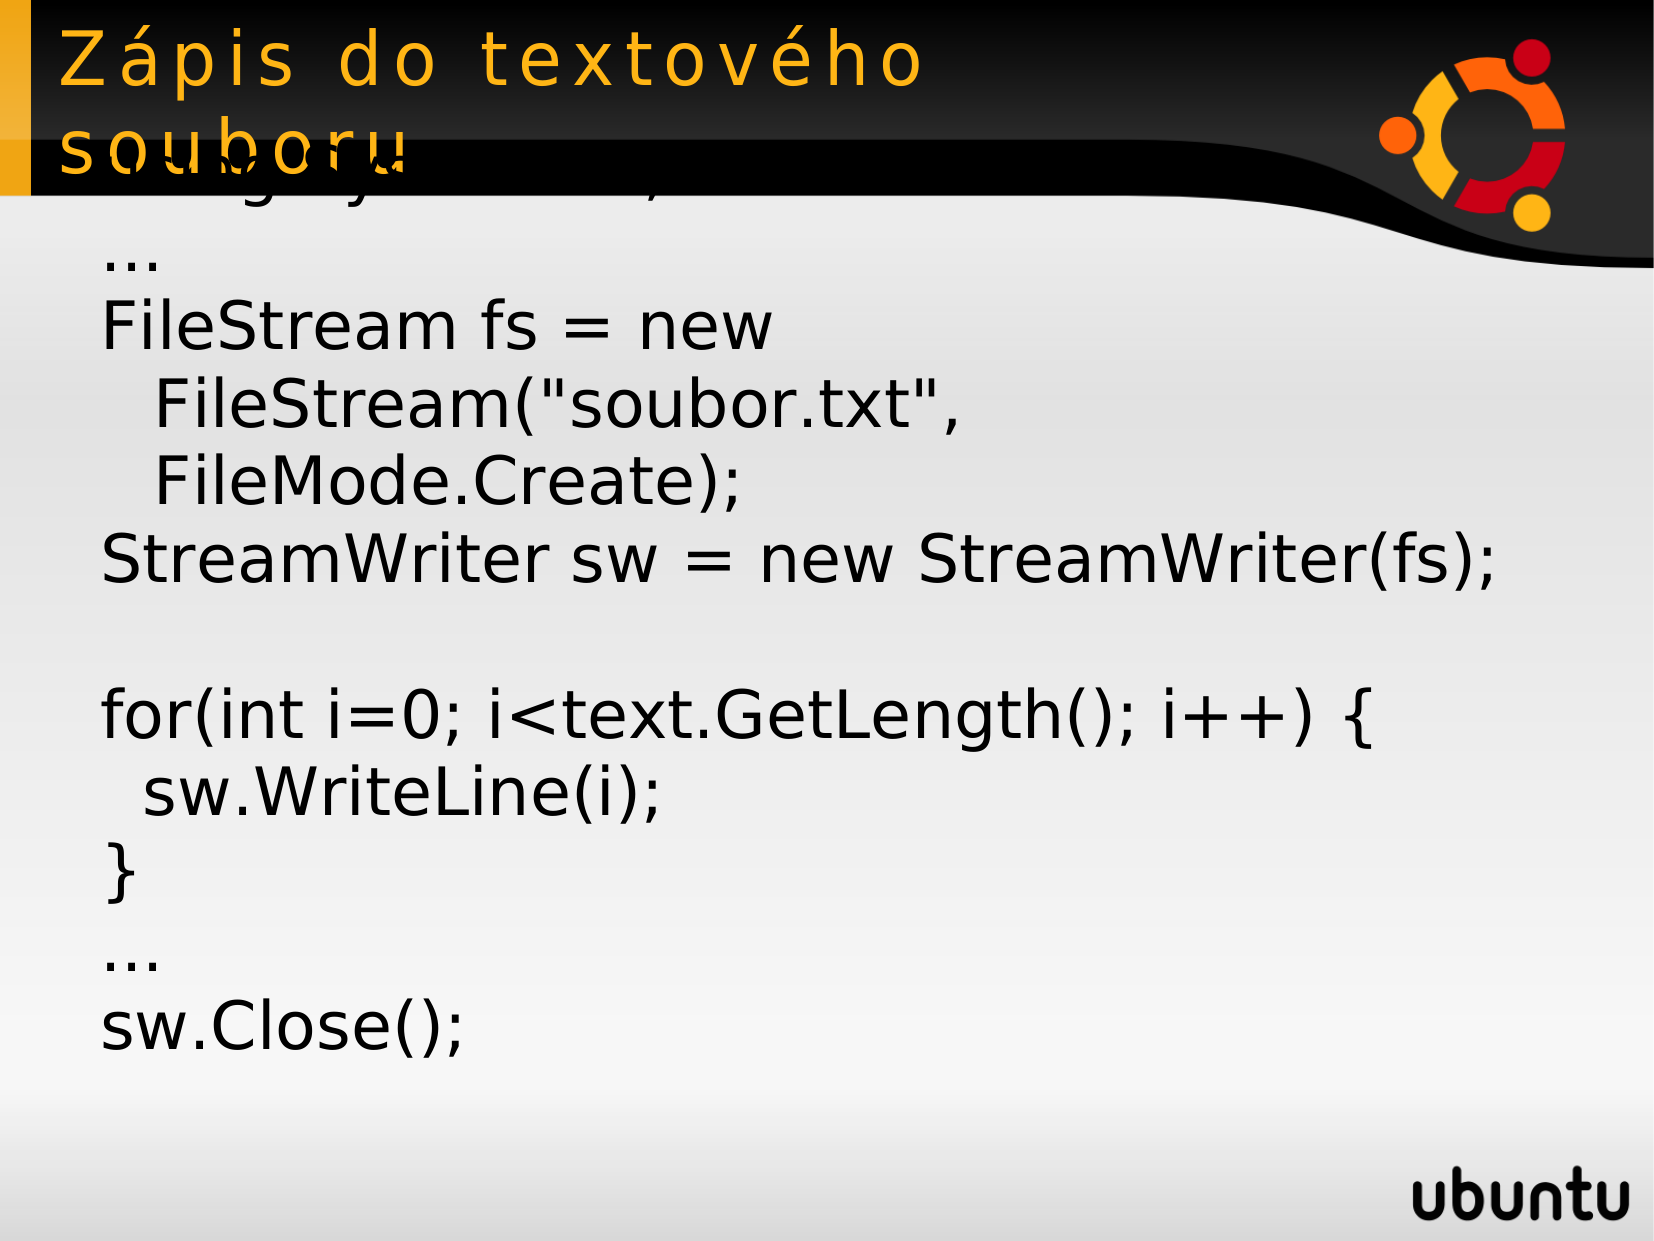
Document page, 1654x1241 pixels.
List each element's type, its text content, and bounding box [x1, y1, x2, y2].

picture [0, 0, 1654, 1241]
list using System.IO; ... FileStream fs = new FileStream("soubor.txt", FileMode.Create); StreamWriter sw = new StreamWriter(fs); for(int i=0; i<text.GetLength(); i++) { sw.WriteLine(i); } ... sw.Close(); [82, 131, 1571, 1241]
title Zápis do textového souboru [59, 16, 1270, 191]
